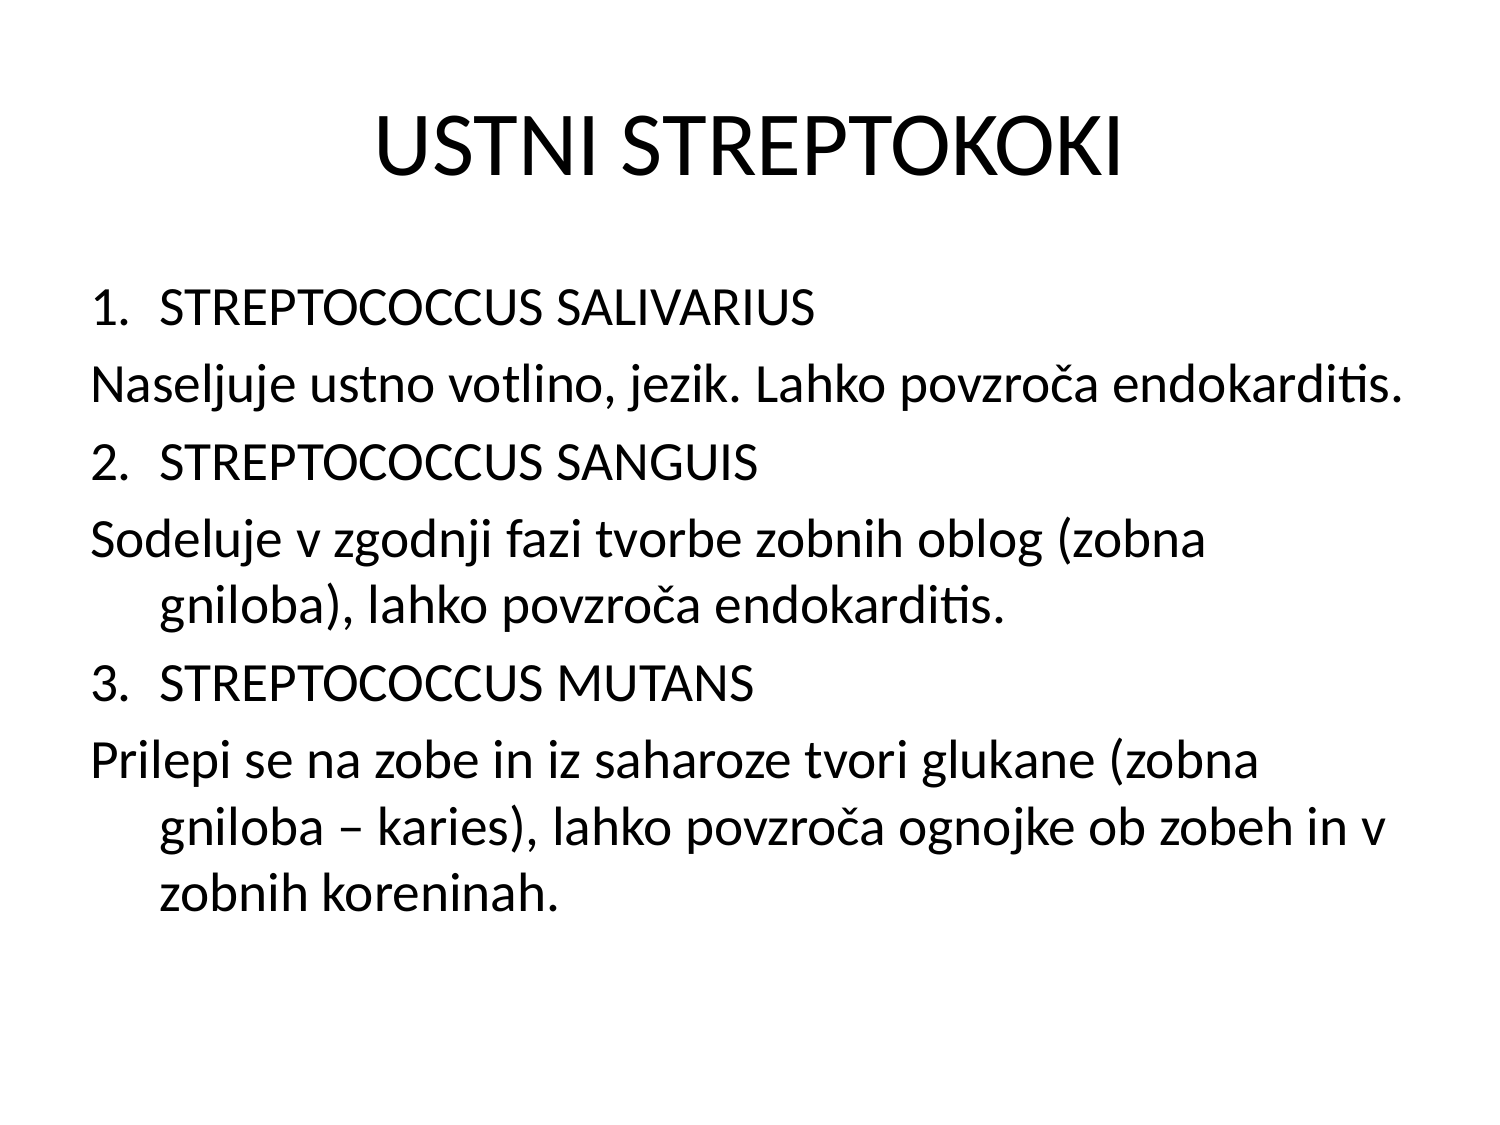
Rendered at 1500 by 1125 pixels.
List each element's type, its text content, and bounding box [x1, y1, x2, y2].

title USTNI STREPTOKOKI [75, 45, 1425, 233]
list STREPTOCOCCUS SALIVARIUS Naseljuje ustno votlino, jezik. Lahko povzroča endokarditis. STREPTOCOCCUS SANGUIS Sodeluje v zgodnji fazi tvorbe zobnih oblog (zobna gniloba), lahko povzroča endokarditis. STREPTOCOCCUS MUTANS Prilepi se na zobe in iz saharoze tvori glukane (zobna gniloba – karies), lahko povzroča ognojke ob zobeh in v zobnih koreninah. [75, 262, 1425, 1005]
